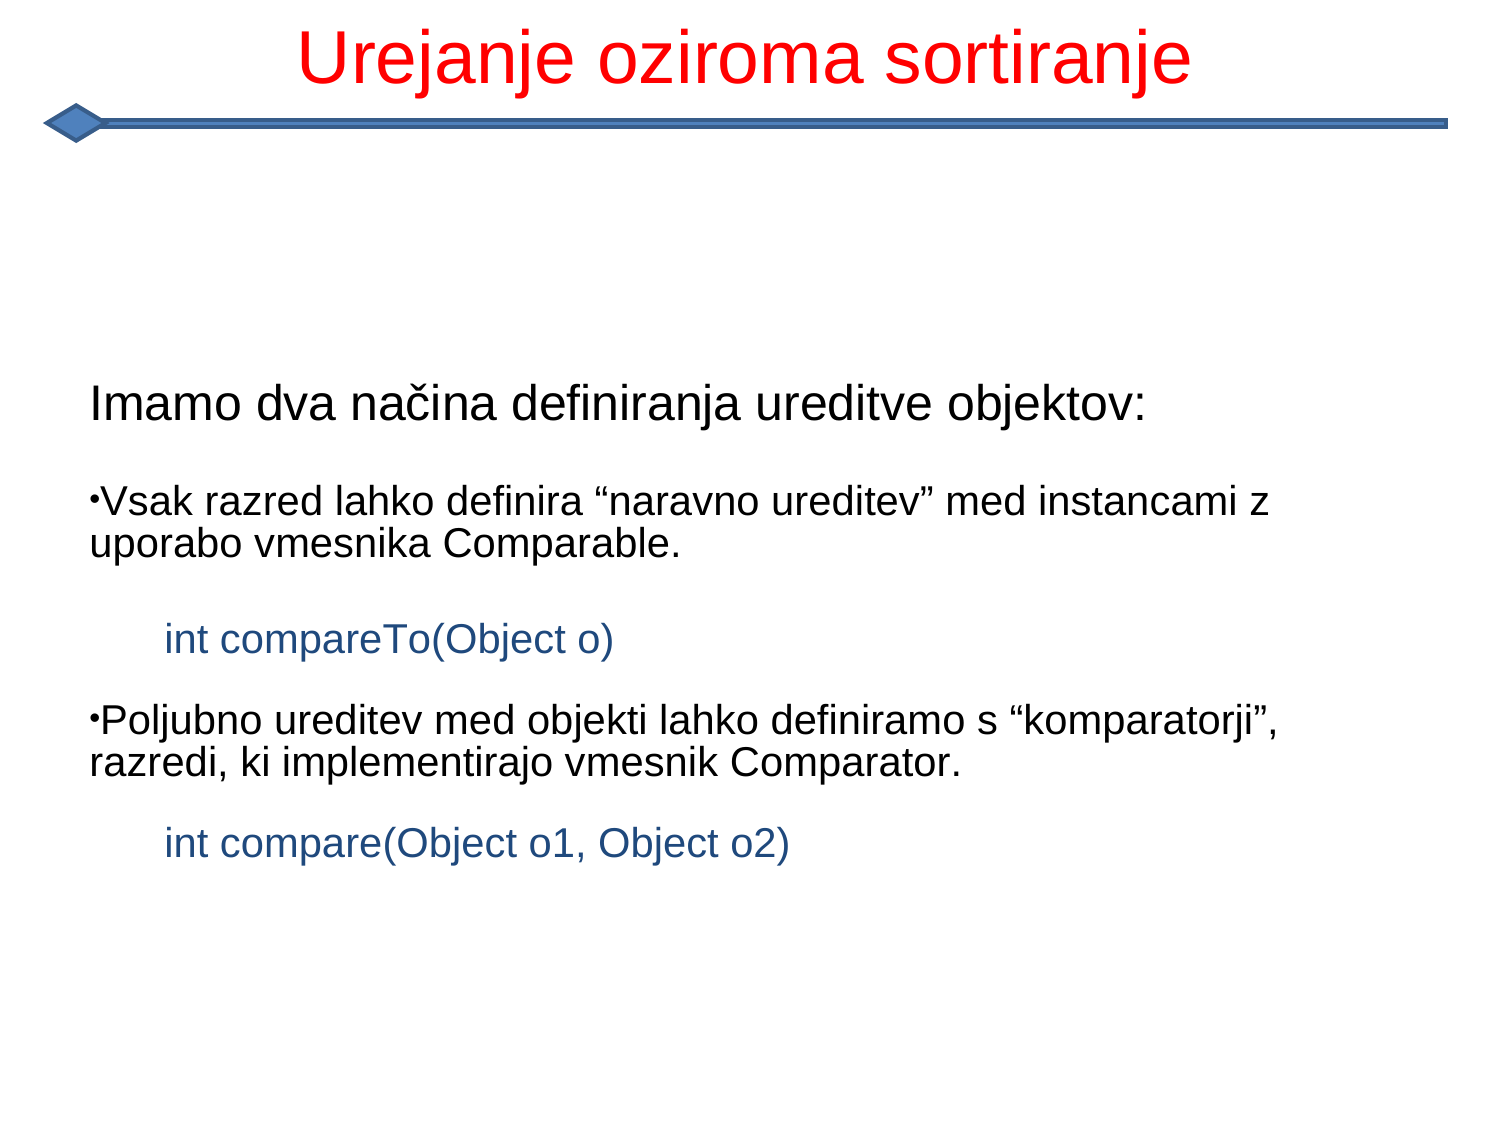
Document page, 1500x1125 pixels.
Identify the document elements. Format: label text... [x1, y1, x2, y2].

text_box Imamo dva načina definiranja ureditve objektov: Vsak razred lahko definira “naravno ureditev” med instancami z uporabo vmesnika Comparable. int compareTo(Object o) Poljubno ureditev med objekti lahko definiramo s “komparatorji”, razredi, ki implementirajo vmesnik Comparator. int compare(Object o1, Object o2) [89, 268, 1371, 978]
title Urejanje oziroma sortiranje [70, 0, 1421, 108]
